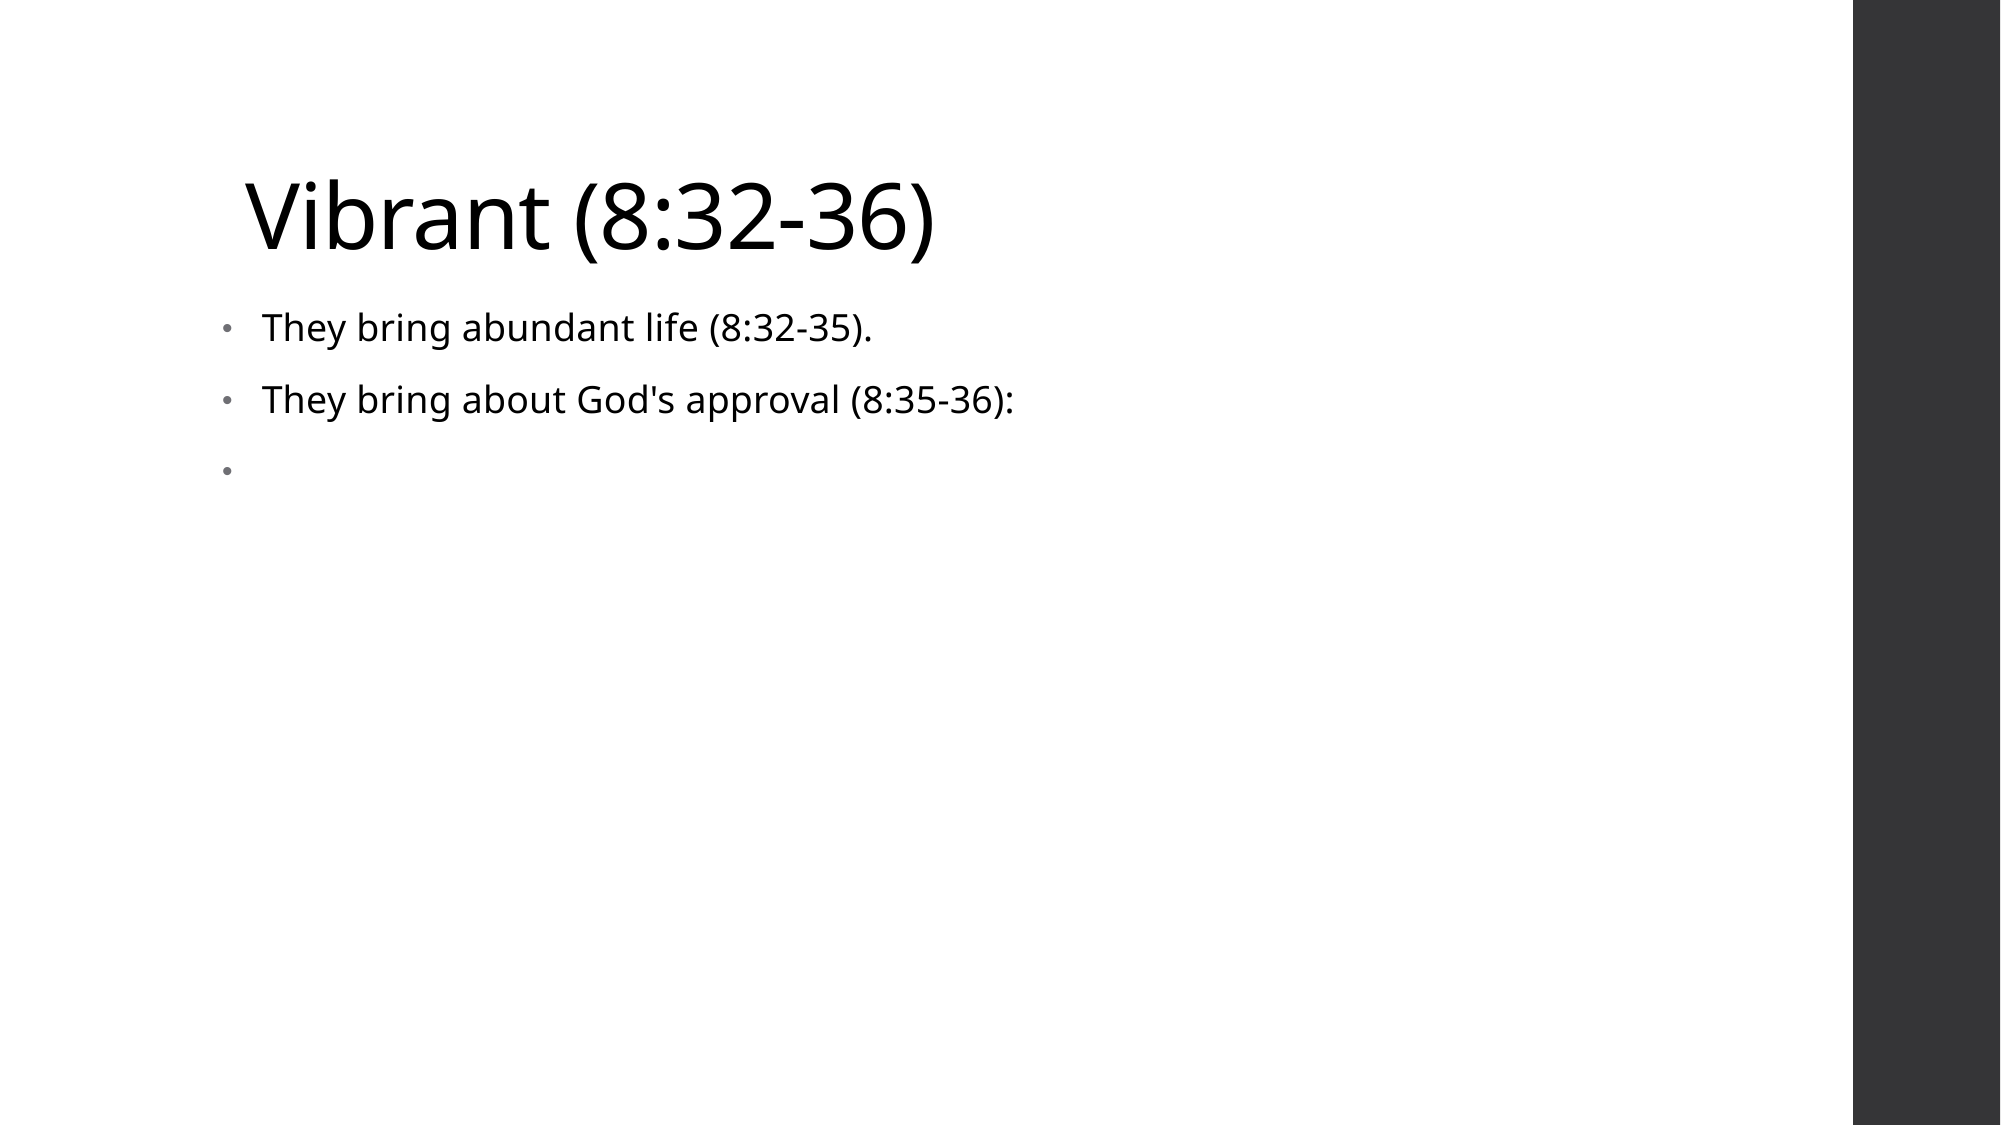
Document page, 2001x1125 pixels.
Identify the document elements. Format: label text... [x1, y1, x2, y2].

list They bring abundant life (8:32-35). They bring about God's approval (8:35-36): [206, 299, 1617, 1014]
title Vibrant (8:32-36) [206, 60, 1797, 278]
